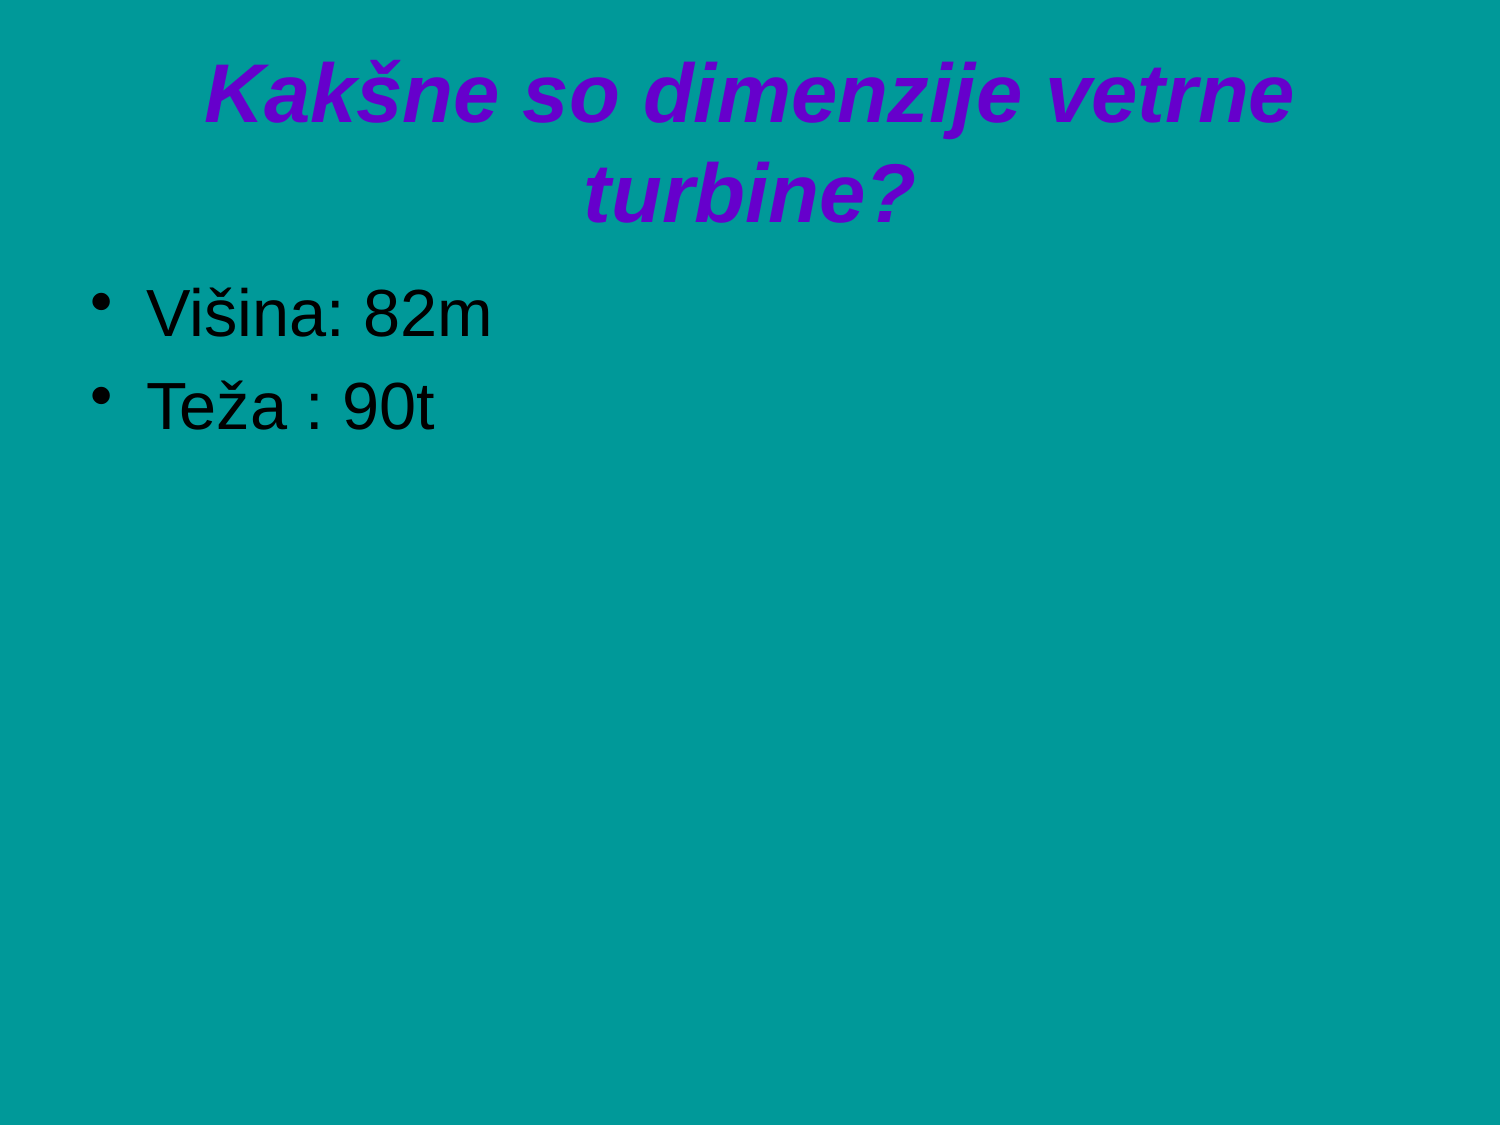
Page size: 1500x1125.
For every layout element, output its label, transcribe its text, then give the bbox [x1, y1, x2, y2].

list Višina: 82m Teža : 90t [75, 262, 1425, 1005]
title Kakšne so dimenzije vetrne turbine? [75, 45, 1425, 233]
